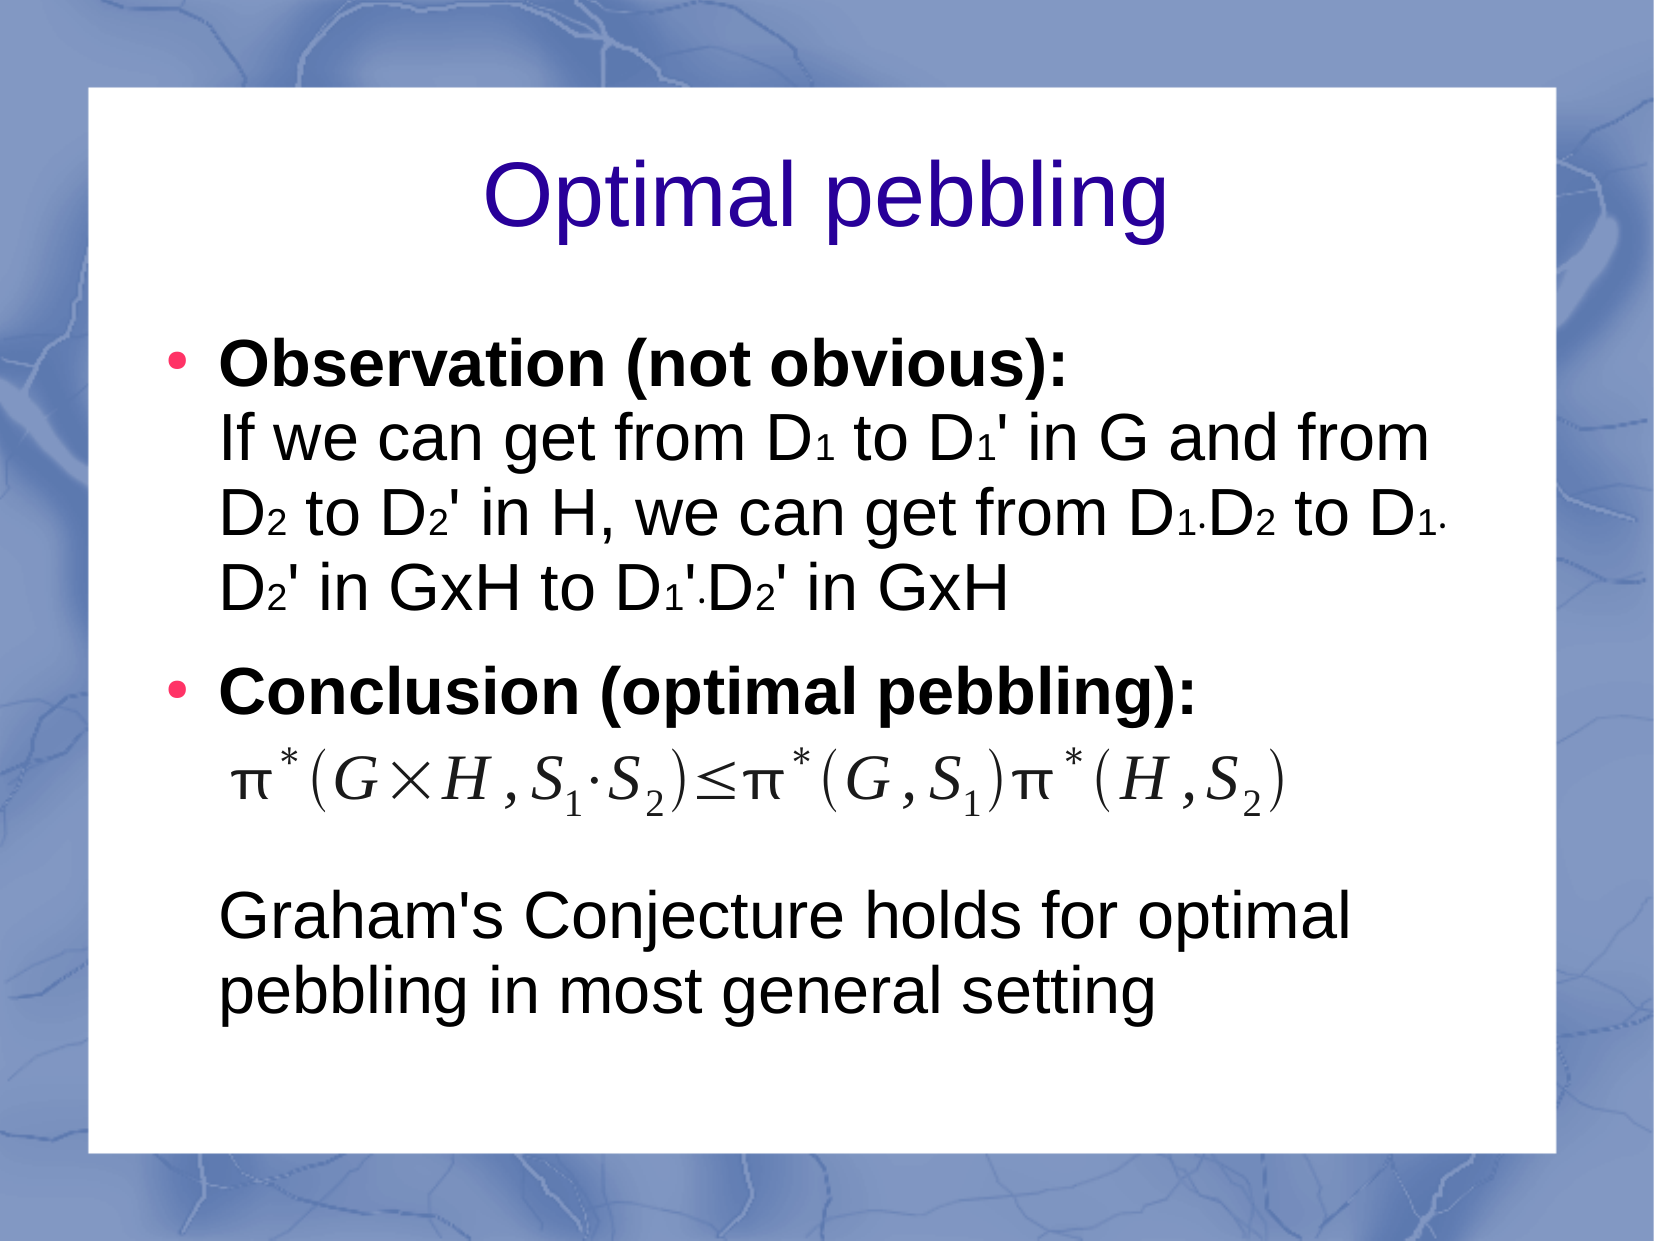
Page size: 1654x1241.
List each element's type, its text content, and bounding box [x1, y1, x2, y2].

list Observation (not obvious): If we can get from D1 to D1' in G and from D2 to D2' in H, we can get from D1‧D2 to D1‧D2' in GxH to D1'‧D2' in GxH Conclusion (optimal pebbling): Graham's Conjecture holds for optimal pebbling in most general setting [147, 325, 1506, 1130]
picture [0, 0, 1654, 1241]
chart [214, 735, 1302, 826]
title Optimal pebbling [118, 98, 1536, 291]
